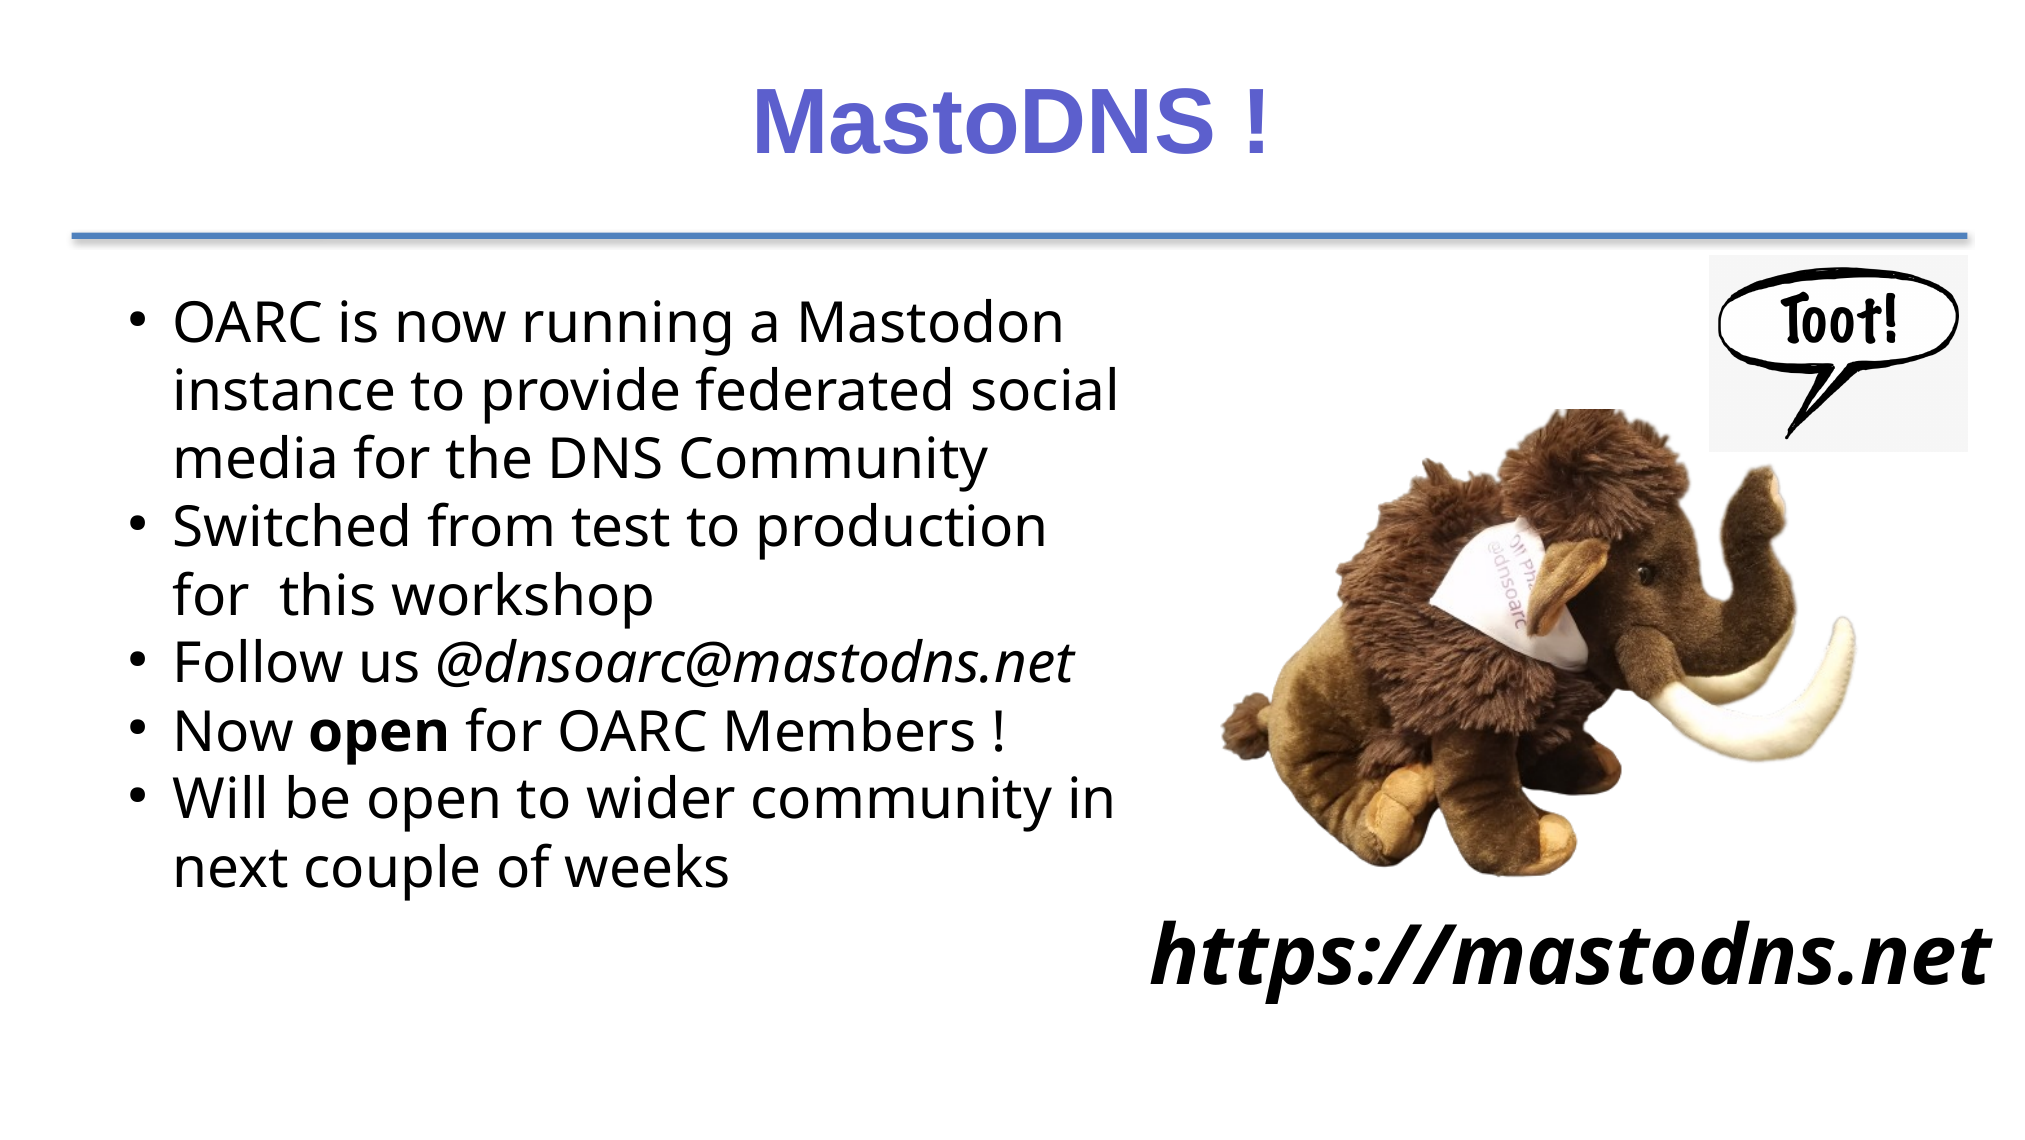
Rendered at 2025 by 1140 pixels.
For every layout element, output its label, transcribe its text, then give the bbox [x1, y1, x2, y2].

list OARC is now running a Mastodon instance to provide federated social media for the DNS Community Switched from test to production for this workshop Follow us @dnsoarc@mastodns.net Now open for OARC Members ! Will be open to wider community in next couple of weeks [112, 286, 1126, 948]
picture [1122, 255, 1984, 894]
text_box MastoDNS ! [101, 45, 1924, 188]
text_box https://mastodns.net [1135, 887, 1923, 1008]
